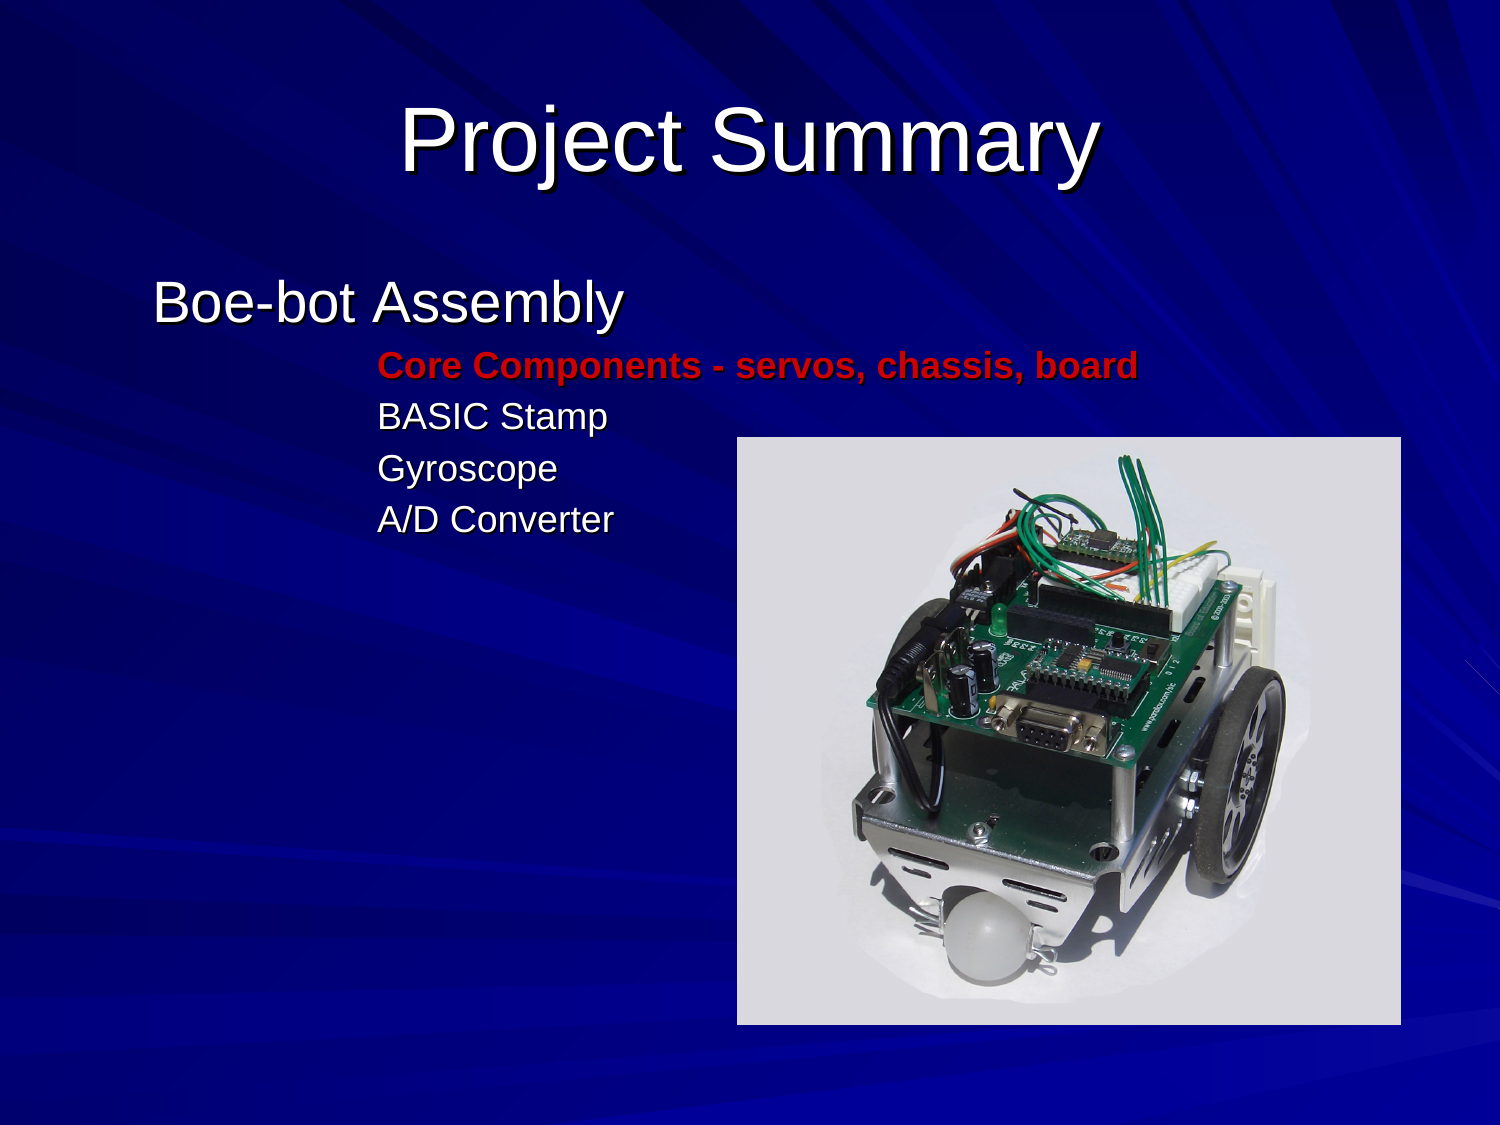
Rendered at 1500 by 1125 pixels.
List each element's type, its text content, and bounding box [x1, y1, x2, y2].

picture [737, 437, 1401, 1025]
title Project Summary [75, 45, 1426, 234]
list Boe-bot Assembly Core Components - servos, chassis, board BASIC Stamp Gyroscope A/D Converter [137, 262, 1238, 1006]
